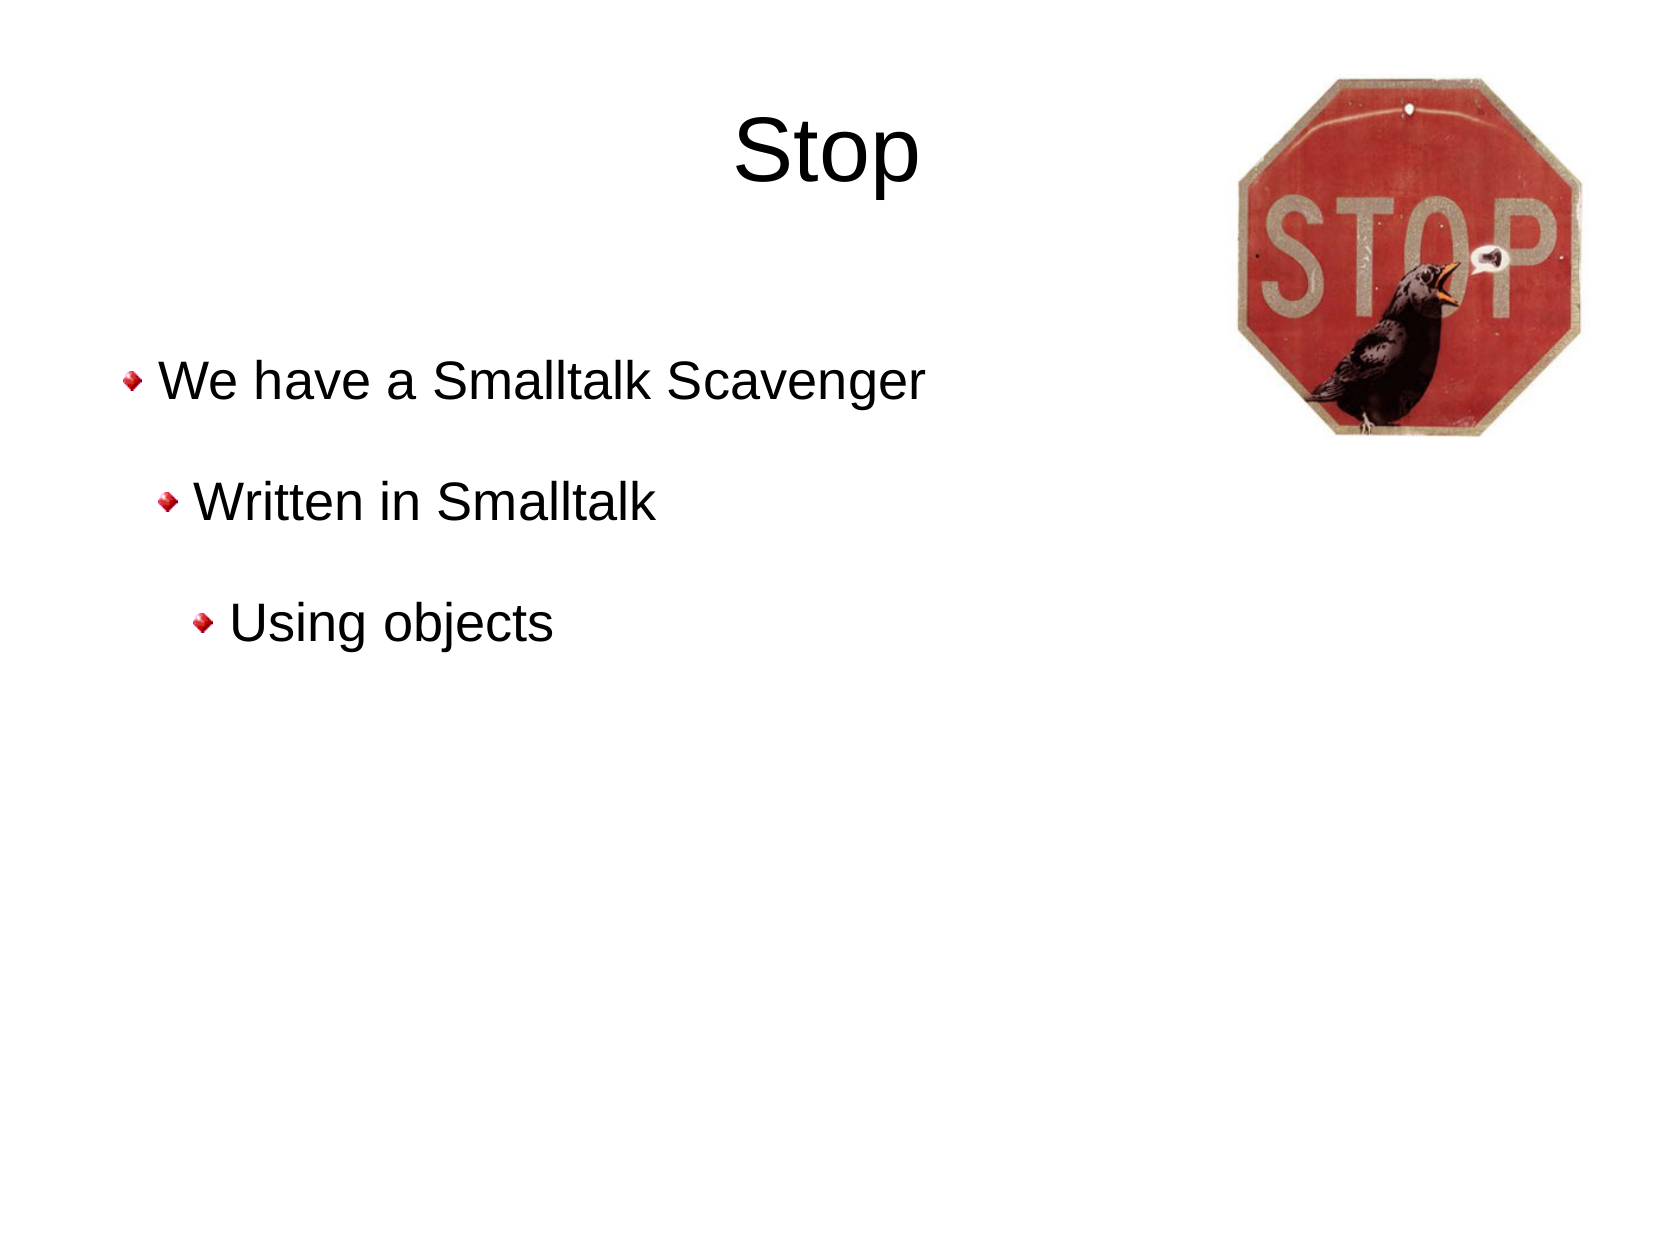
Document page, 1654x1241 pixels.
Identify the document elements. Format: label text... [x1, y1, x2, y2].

picture [1200, 74, 1616, 442]
text_box Stop [143, 91, 1200, 209]
text_box We have a Smalltalk Scavenger Written in Smalltalk Using objects [37, 343, 1201, 863]
